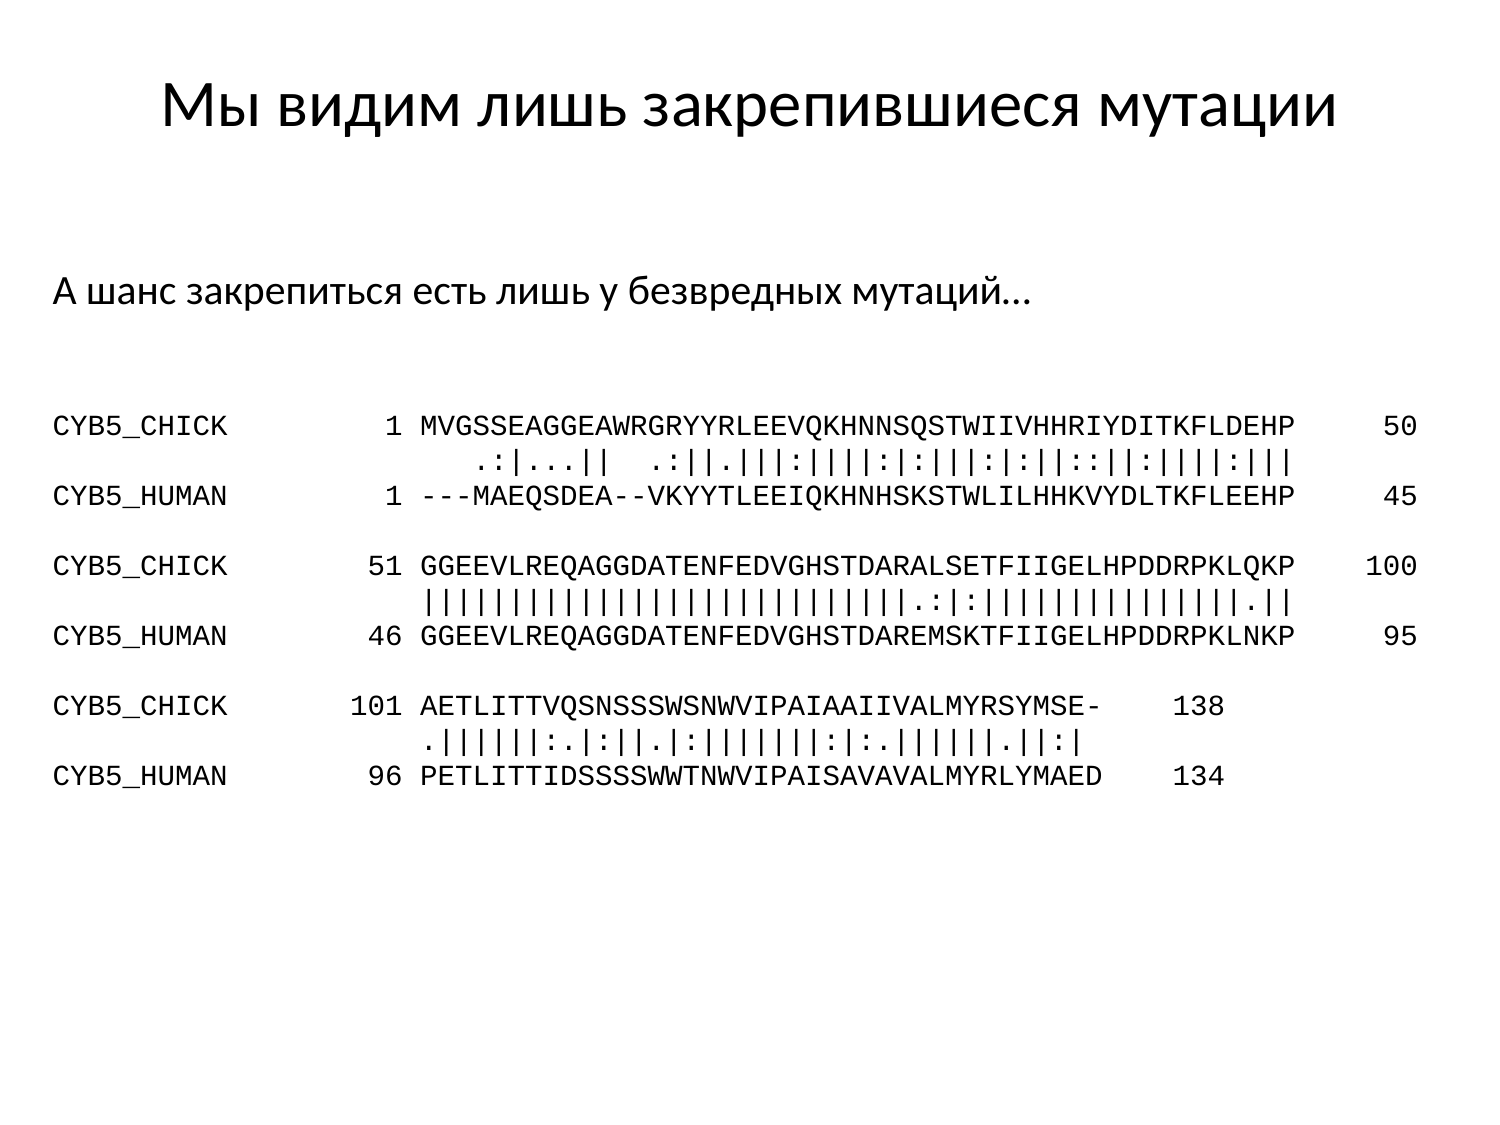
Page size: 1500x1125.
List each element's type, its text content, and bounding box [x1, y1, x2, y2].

title Мы видим лишь закрепившиеся мутации [75, 45, 1425, 168]
list А шанс закрепиться есть лишь у безвредных мутаций… CYB5_CHICK 1 MVGSSEAGGEAWRGRYYRLEEVQKHNNSQSTWIIVHHRIYDITKFLDEHP 50 .:|...|| .:||.|||:||||:|:|||:|:||::||:||||:||| CYB5_HUMAN 1 ---MAEQSDEA--VKYYTLEEIQKHNHSKSTWLILHHKVYDLTKFLEEHP 45 CYB5_CHICK 51 GGEEVLREQAGGDATENFEDVGHSTDARALSETFIIGELHPDDRPKLQKP 100 ||||||||||||||||||||||||||||.:|:|||||||||||||||.|| CYB5_HUMAN 46 GGEEVLREQAGGDATENFEDVGHSTDAREMSKTFIIGELHPDDRPKLNKP 95 CYB5_CHICK 101 AETLITTVQSNSSSWSNWVIPAIAAIIVALMYRSYMSE- 138 .||||||:.|:||.|:|||||||:|:.||||||.||:| CYB5_HUMAN 96 PETLITTIDSSSSWWTNWVIPAISAVAVALMYRLYMAED 134 [37, 168, 1475, 993]
